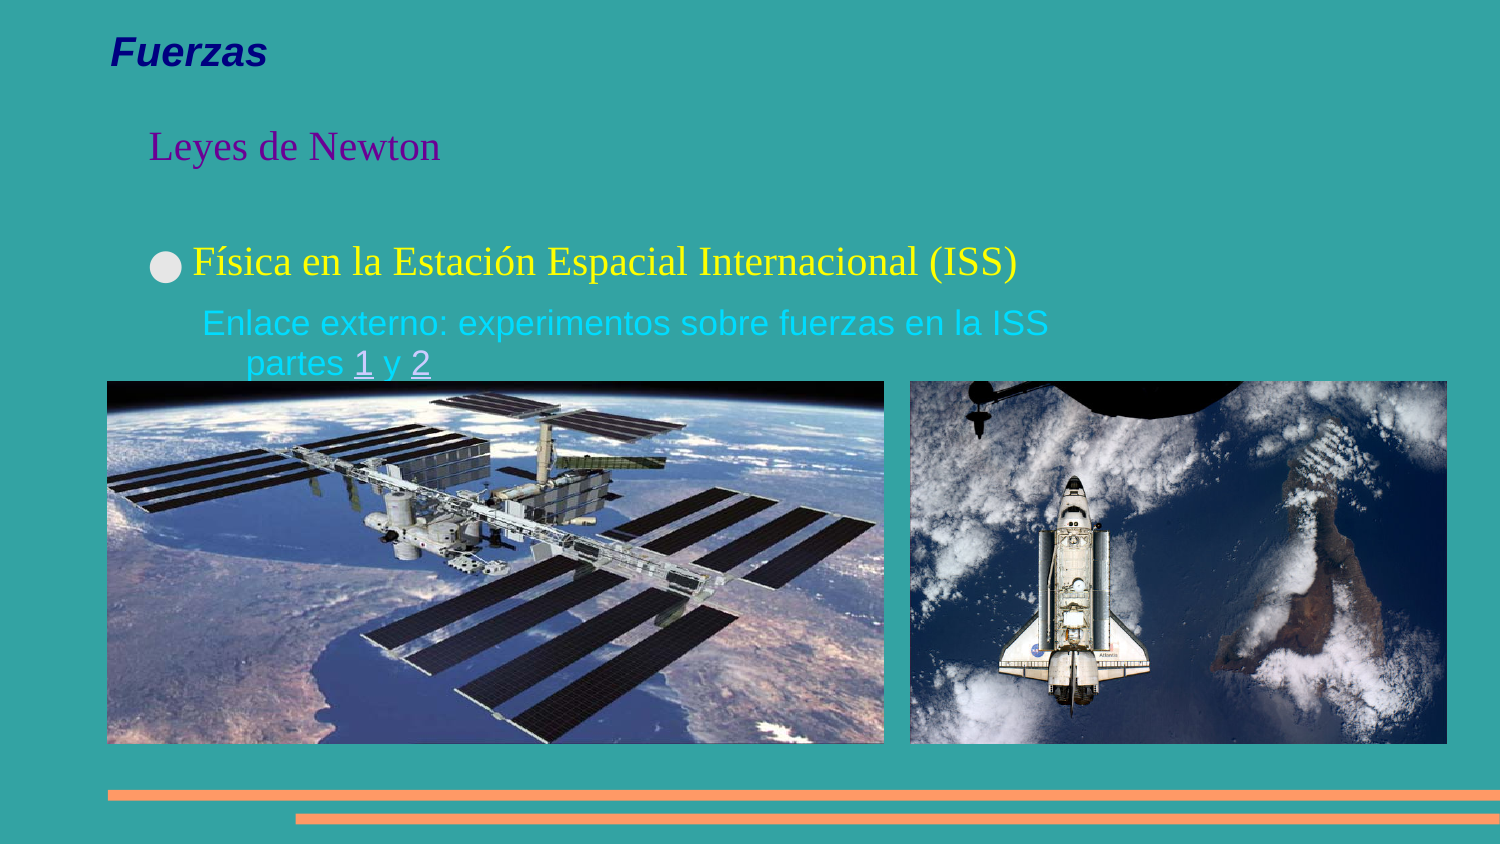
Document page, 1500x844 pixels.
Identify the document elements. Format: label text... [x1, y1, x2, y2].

list Leyes de Newton [133, 120, 1447, 197]
picture [910, 381, 1447, 744]
text_box Física en la Estación Espacial Internacional (ISS) [133, 160, 1152, 294]
text_box Enlace externo: experimentos sobre fuerzas en la ISS partes 1 y 2 [187, 301, 1126, 378]
title Fuerzas [110, 27, 590, 105]
picture [107, 381, 884, 744]
